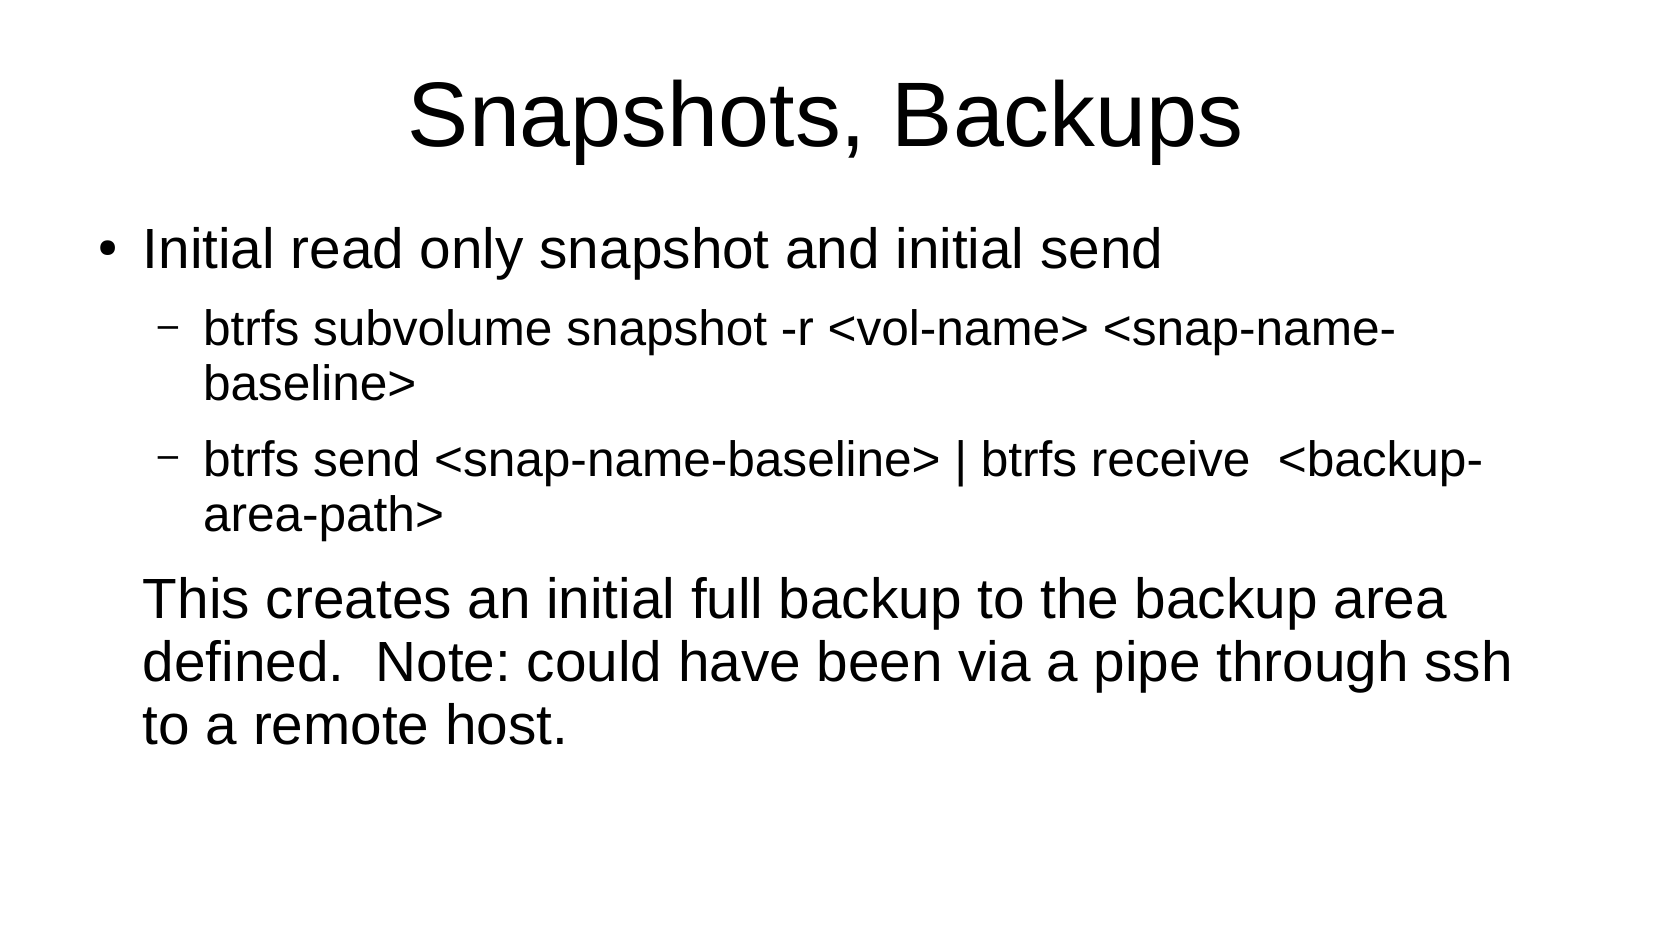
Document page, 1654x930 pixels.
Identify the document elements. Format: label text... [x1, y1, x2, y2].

list Initial read only snapshot and initial send btrfs subvolume snapshot -r <vol-name> <snap-name-baseline> btrfs send <snap-name-baseline> | btrfs receive <backup-area-path> This creates an initial full backup to the backup area defined. Note: could have been via a pipe through ssh to a remote host. [82, 217, 1571, 757]
title Snapshots, Backups [82, 37, 1571, 193]
